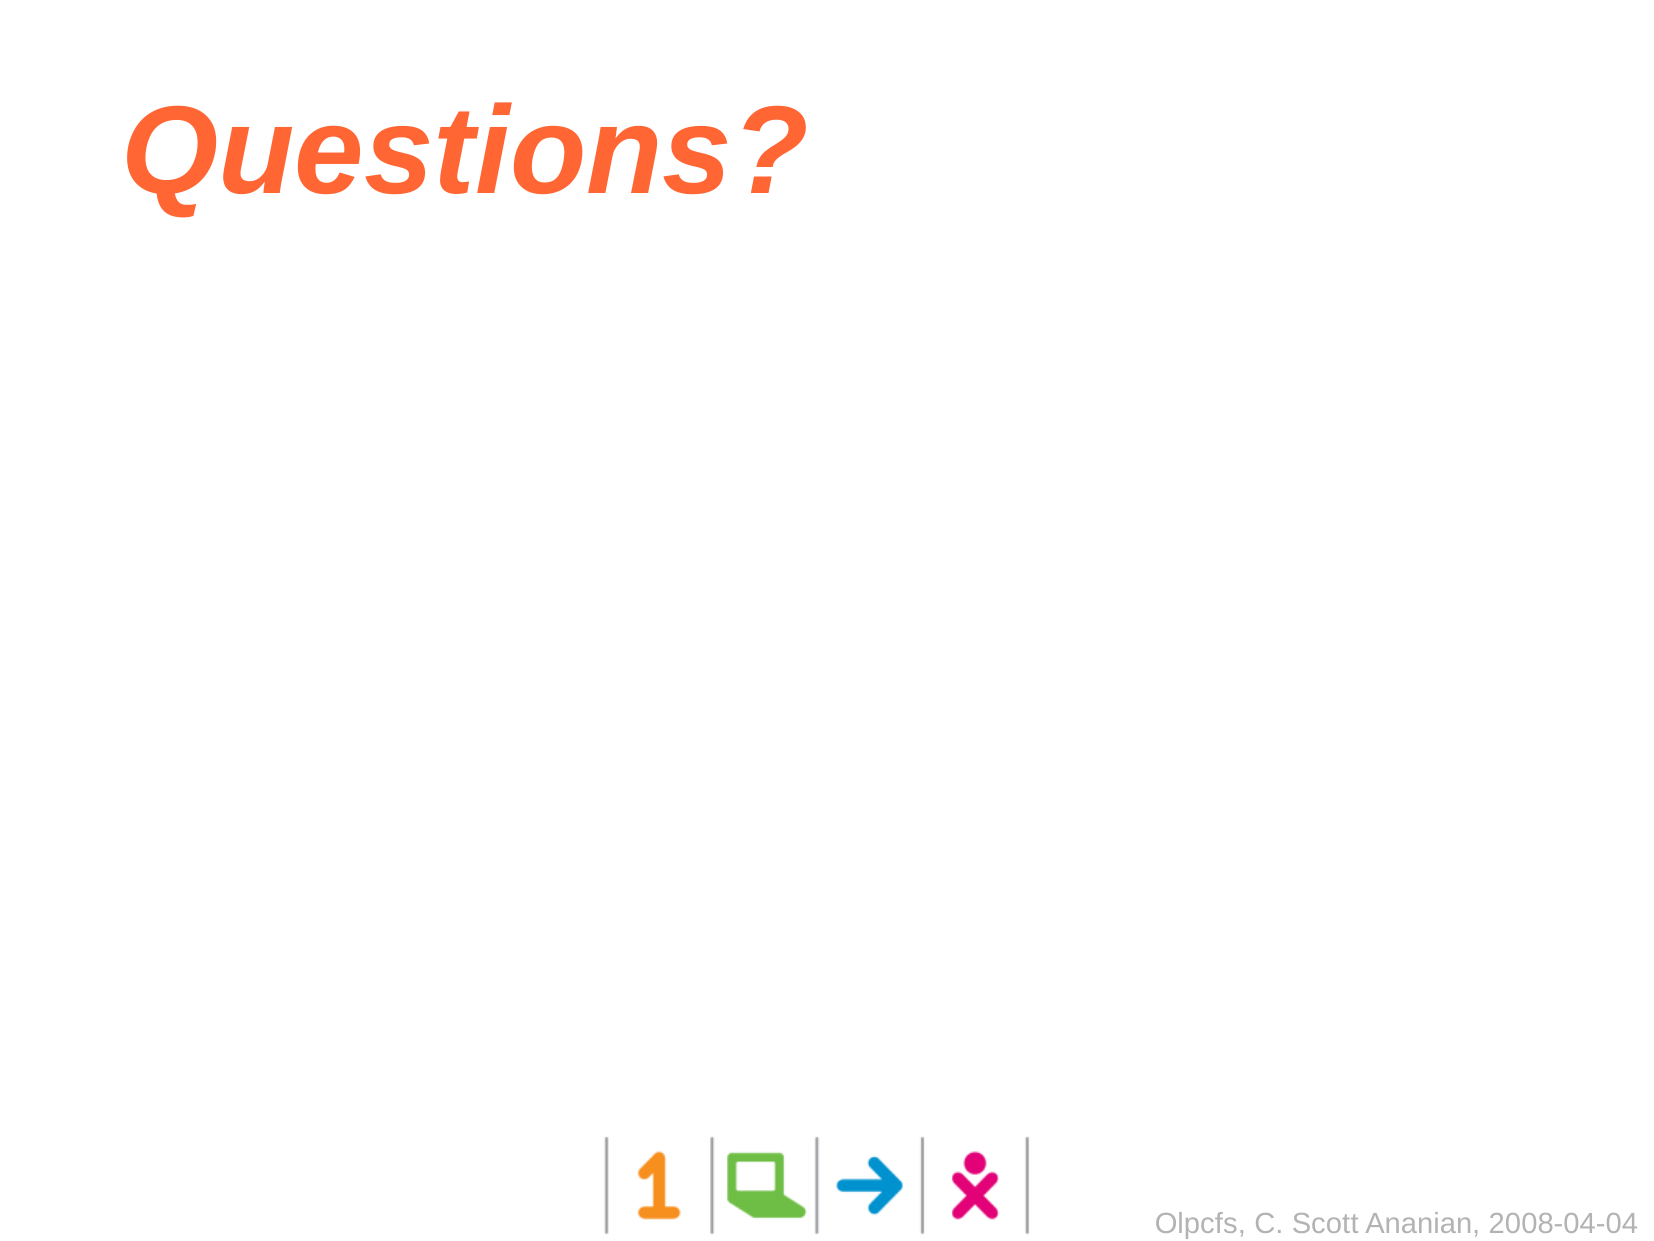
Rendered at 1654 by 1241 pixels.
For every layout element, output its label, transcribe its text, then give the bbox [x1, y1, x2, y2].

picture [600, 1133, 1036, 1241]
title Questions? [121, 46, 1534, 254]
